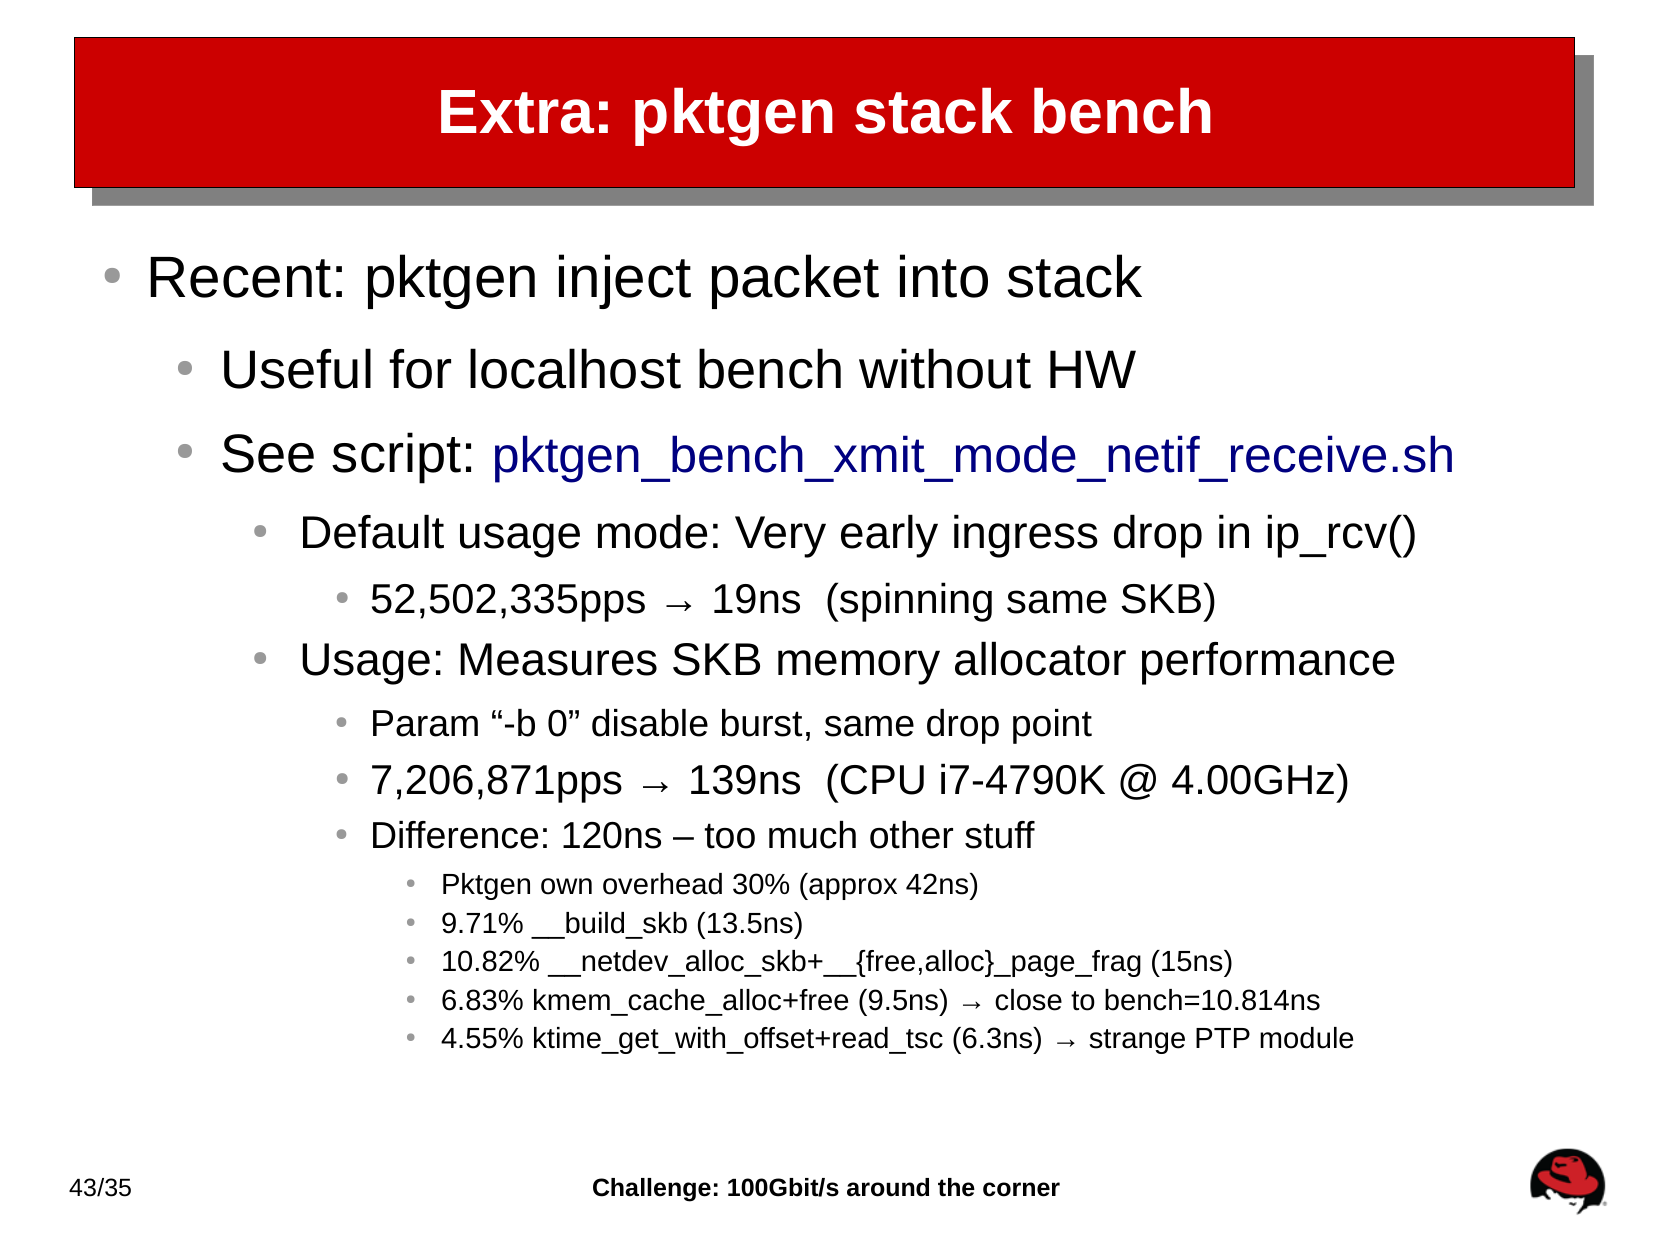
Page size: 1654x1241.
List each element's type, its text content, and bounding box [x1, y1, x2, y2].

picture [1529, 1146, 1613, 1224]
list Recent: pktgen inject packet into stack Useful for localhost bench without HW See script: pktgen_bench_xmit_mode_netif_receive.sh Default usage mode: Very early ingress drop in ip_rcv() 52,502,335pps → 19ns (spinning same SKB) Usage: Measures SKB memory allocator performance Param “-b 0” disable burst, same drop point 7,206,871pps → 139ns (CPU i7-4790K @ 4.00GHz) Difference: 120ns – too much other stuff Pktgen own overhead 30% (approx 42ns) 9.71% __build_skb (13.5ns) 10.82% __netdev_alloc_skb+__{free,alloc}_page_frag (15ns) 6.83% kmem_cache_alloc+free (9.5ns) → close to bench=10.814ns 4.55% ktime_get_with_offset+read_tsc (6.3ns) → strange PTP module [86, 244, 1575, 1184]
title Extra: pktgen stack bench [82, 37, 1571, 188]
